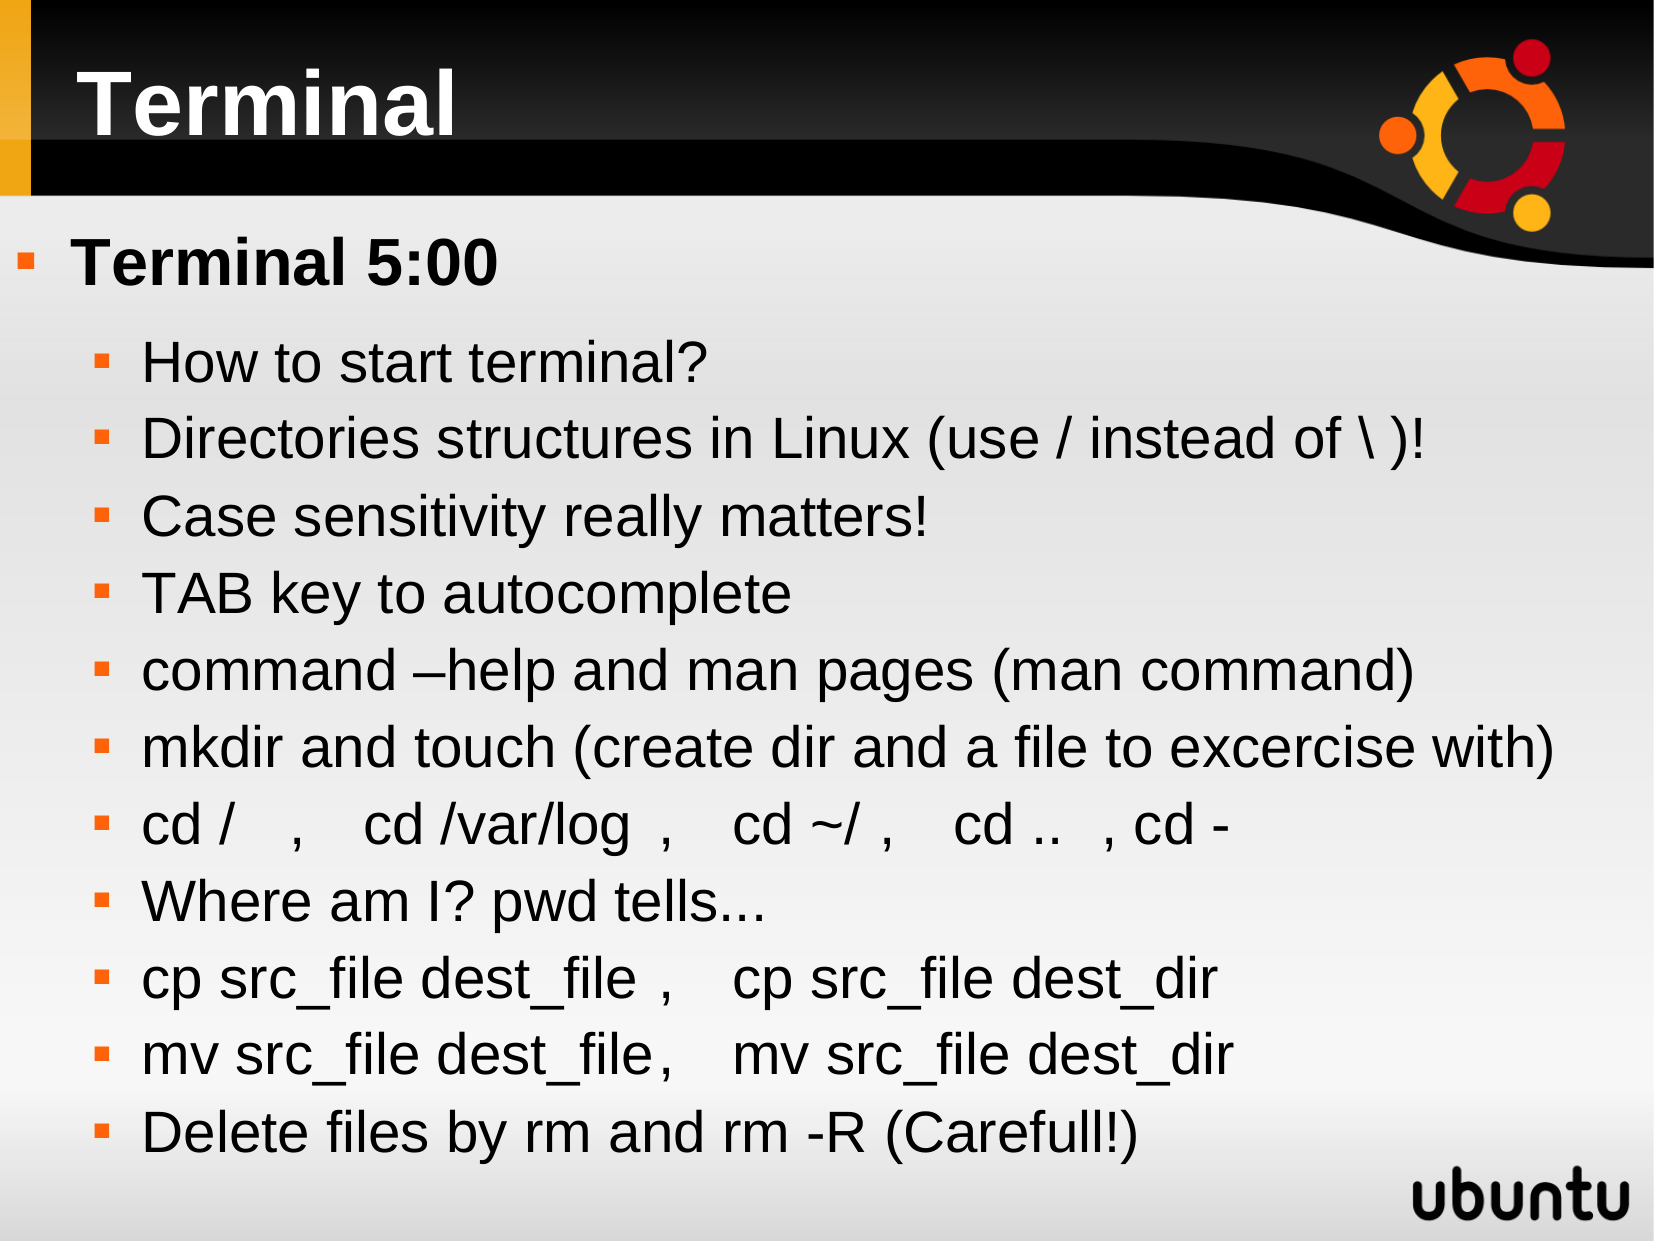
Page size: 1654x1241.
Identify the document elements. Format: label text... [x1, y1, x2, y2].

picture [0, 0, 1654, 1241]
list Terminal 5:00 How to start terminal? Directories structures in Linux (use / instead of \ )! Case sensitivity really matters! TAB key to autocomplete command –help and man pages (man command) mkdir and touch (create dir and a file to excercise with) cd / , cd /var/log , cd ~/ , cd .. , cd - Where am I? pwd tells... cp src_file dest_file , cp src_file dest_dir mv src_file dest_file , mv src_file dest_dir Delete files by rm and rm -R (Carefull!) [0, 225, 1651, 1165]
title Terminal [76, 0, 1565, 208]
